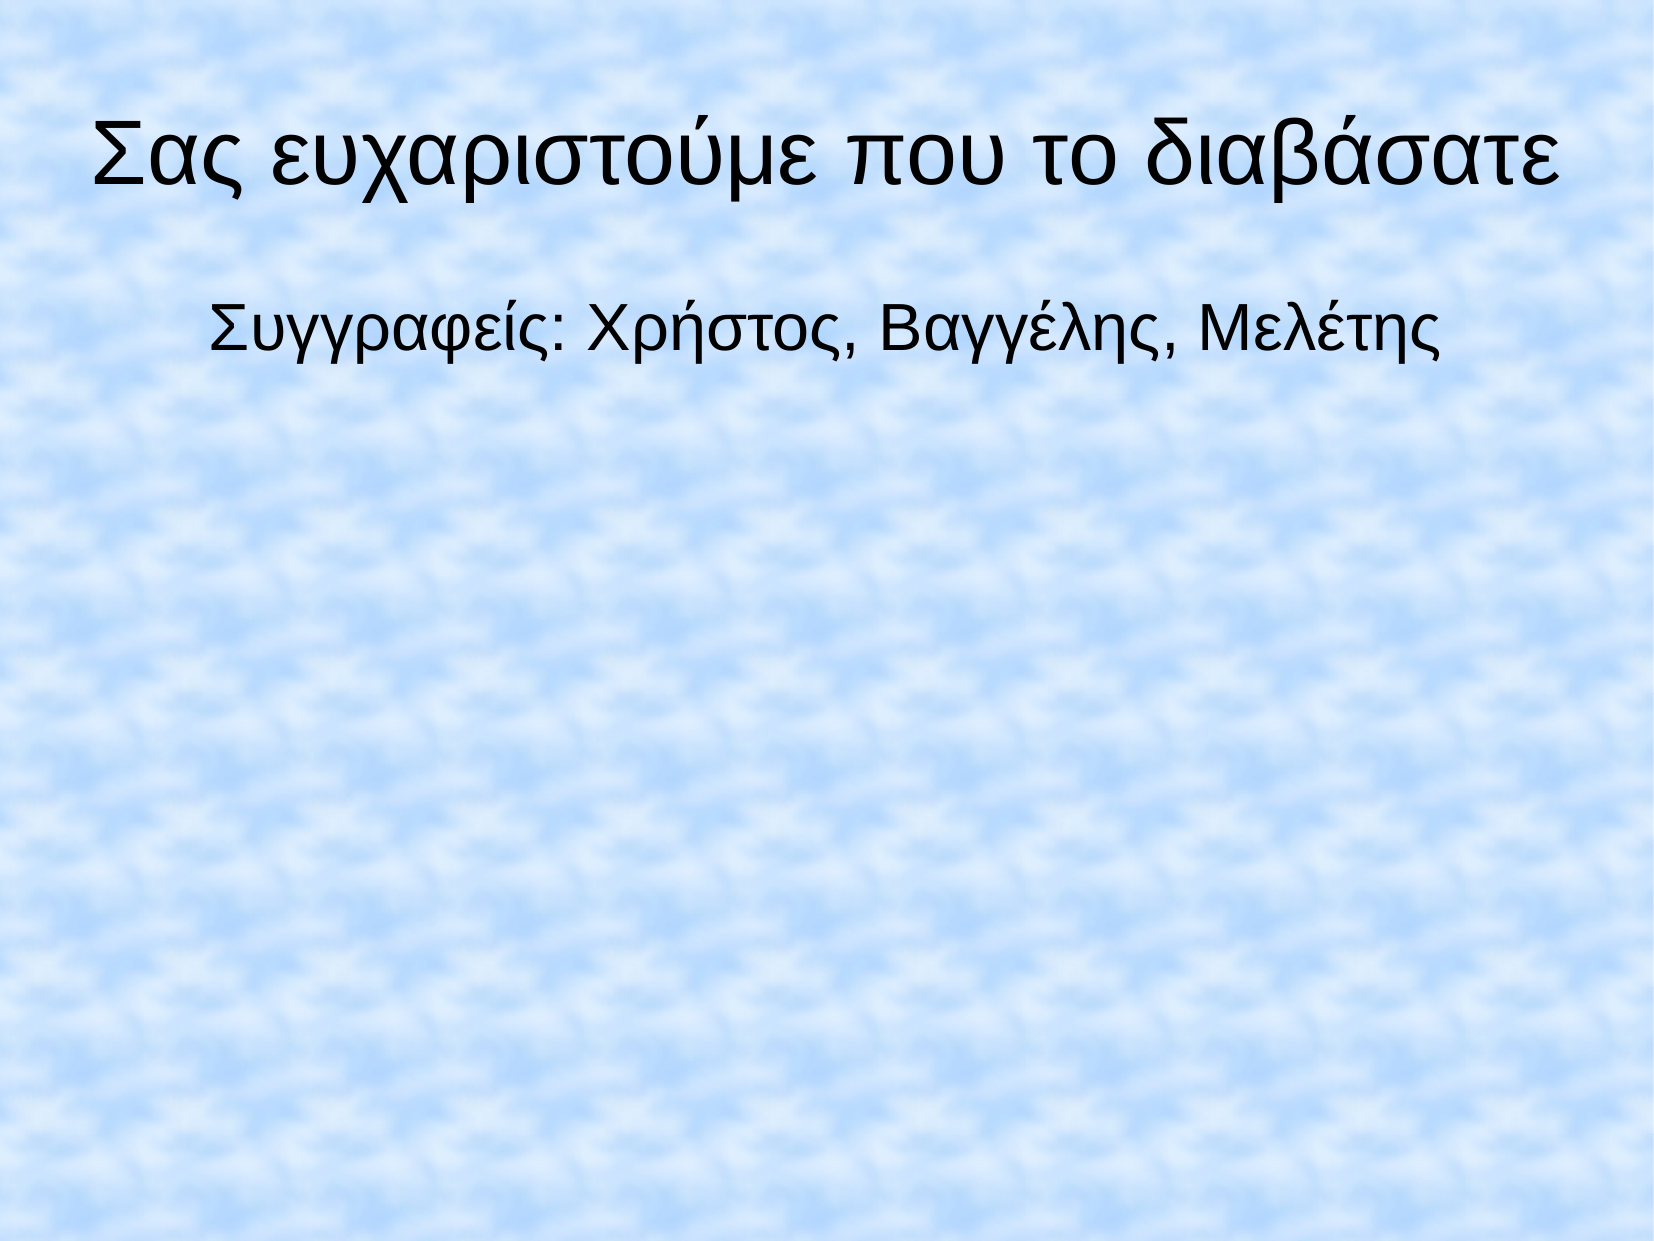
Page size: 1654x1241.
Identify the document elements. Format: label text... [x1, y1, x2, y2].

title Σας ευχαριστούμε που το διαβάσατε [82, 49, 1571, 257]
picture [0, 0, 1654, 1241]
list Συγγραφείς: Χρήστος, Βαγγέλης, Μελέτης [82, 290, 1538, 1010]
